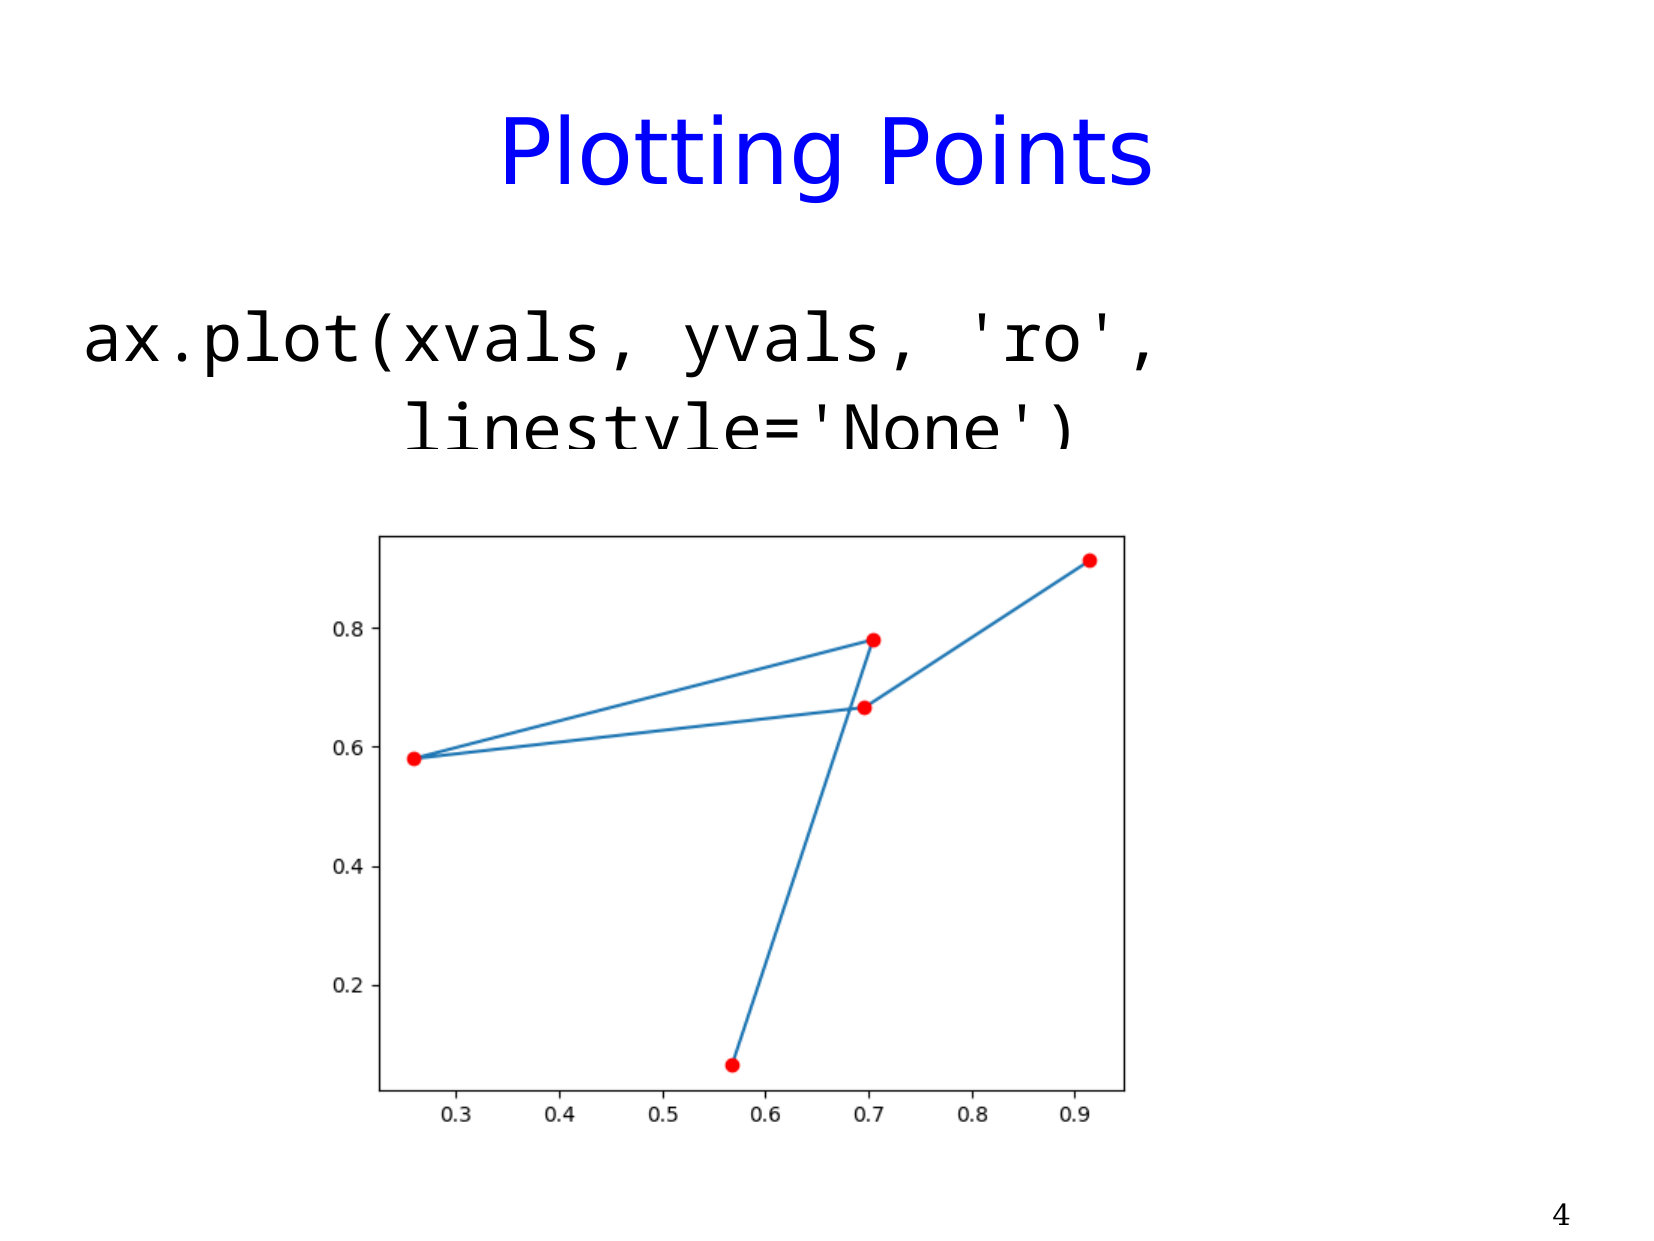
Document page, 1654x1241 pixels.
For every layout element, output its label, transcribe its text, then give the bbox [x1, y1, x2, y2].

picture [259, 449, 1220, 1170]
title Plotting Points [82, 49, 1571, 257]
list ax.plot(xvals, yvals, 'ro', linestyle='None') [82, 290, 1571, 1109]
